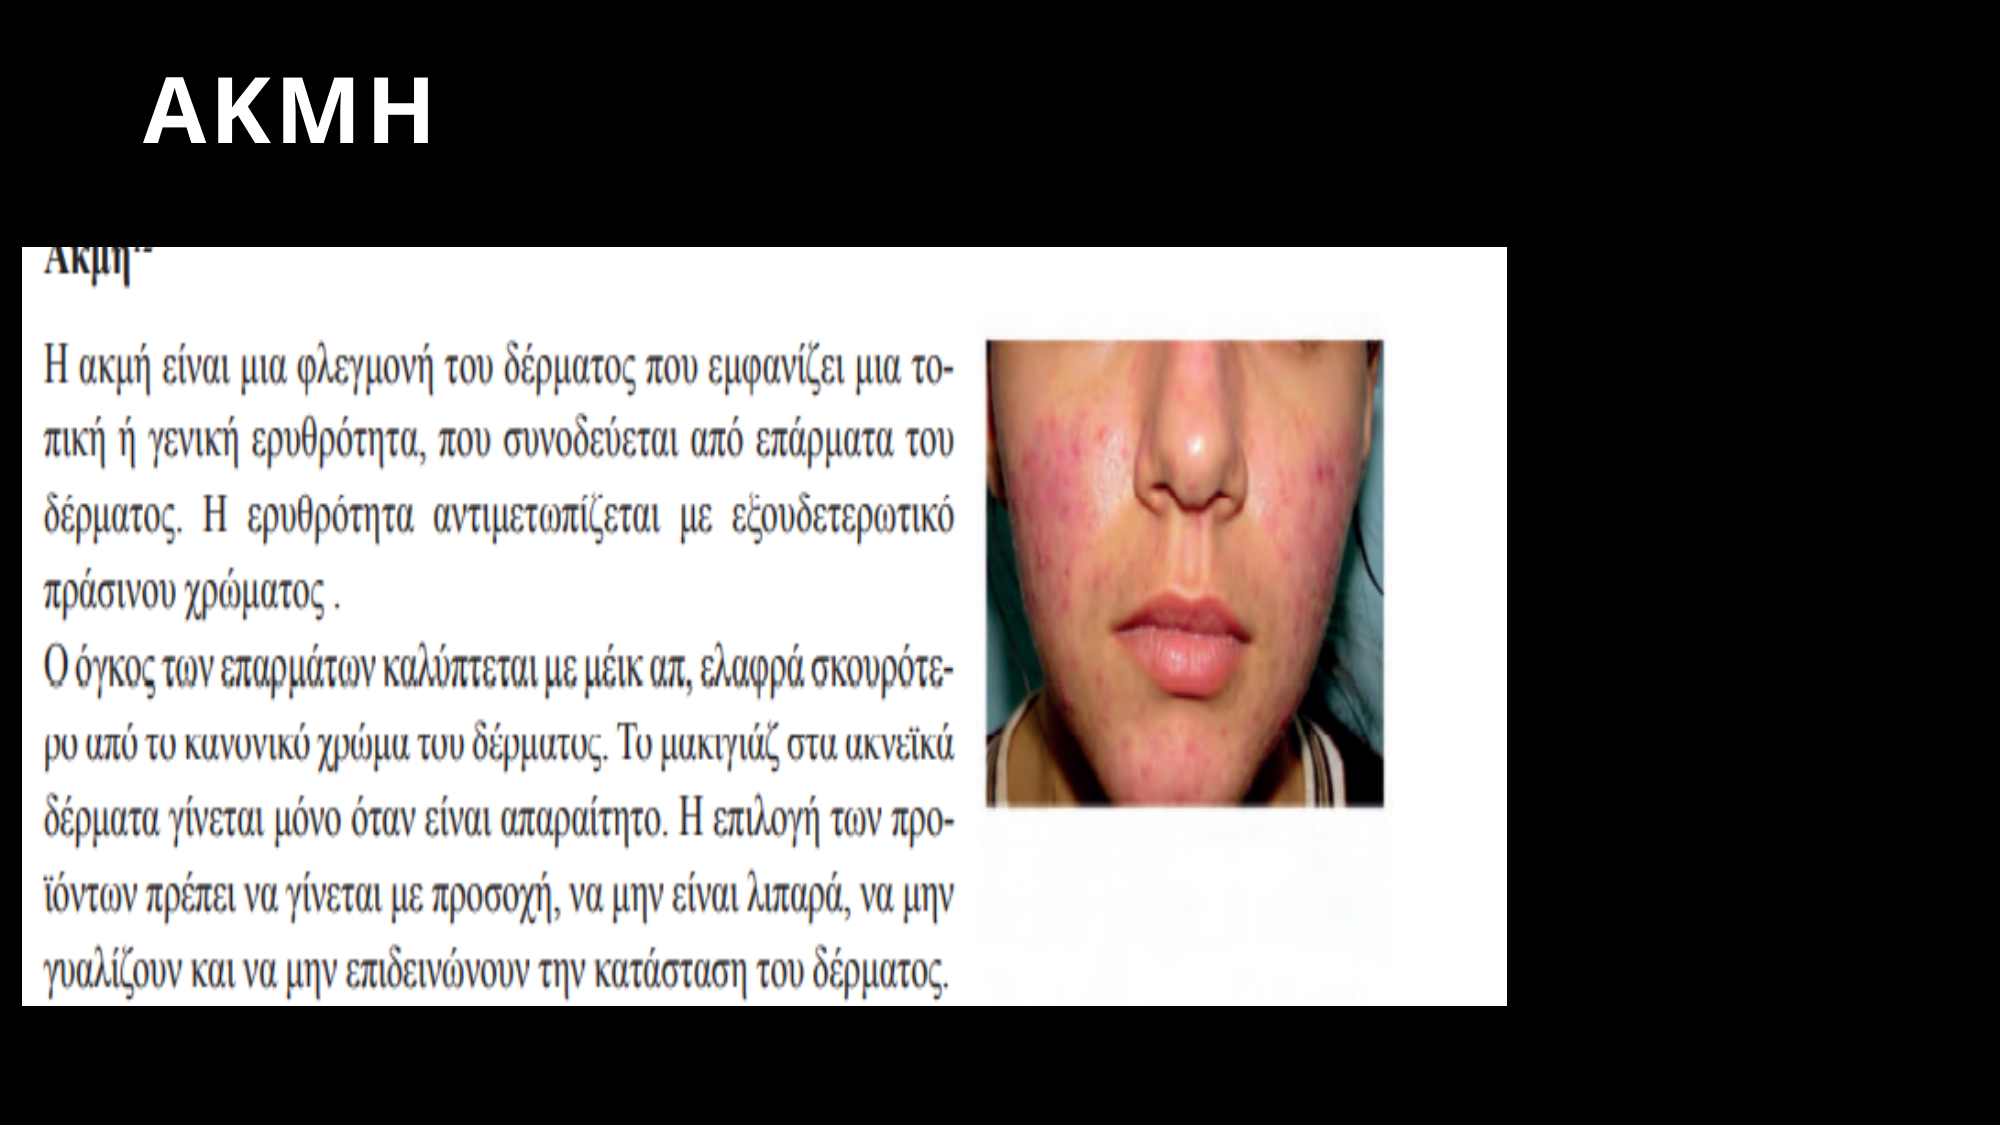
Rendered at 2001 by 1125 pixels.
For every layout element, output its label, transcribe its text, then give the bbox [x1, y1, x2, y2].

picture [22, 247, 1507, 1006]
title ΑΚΜΗ [125, 46, 526, 197]
